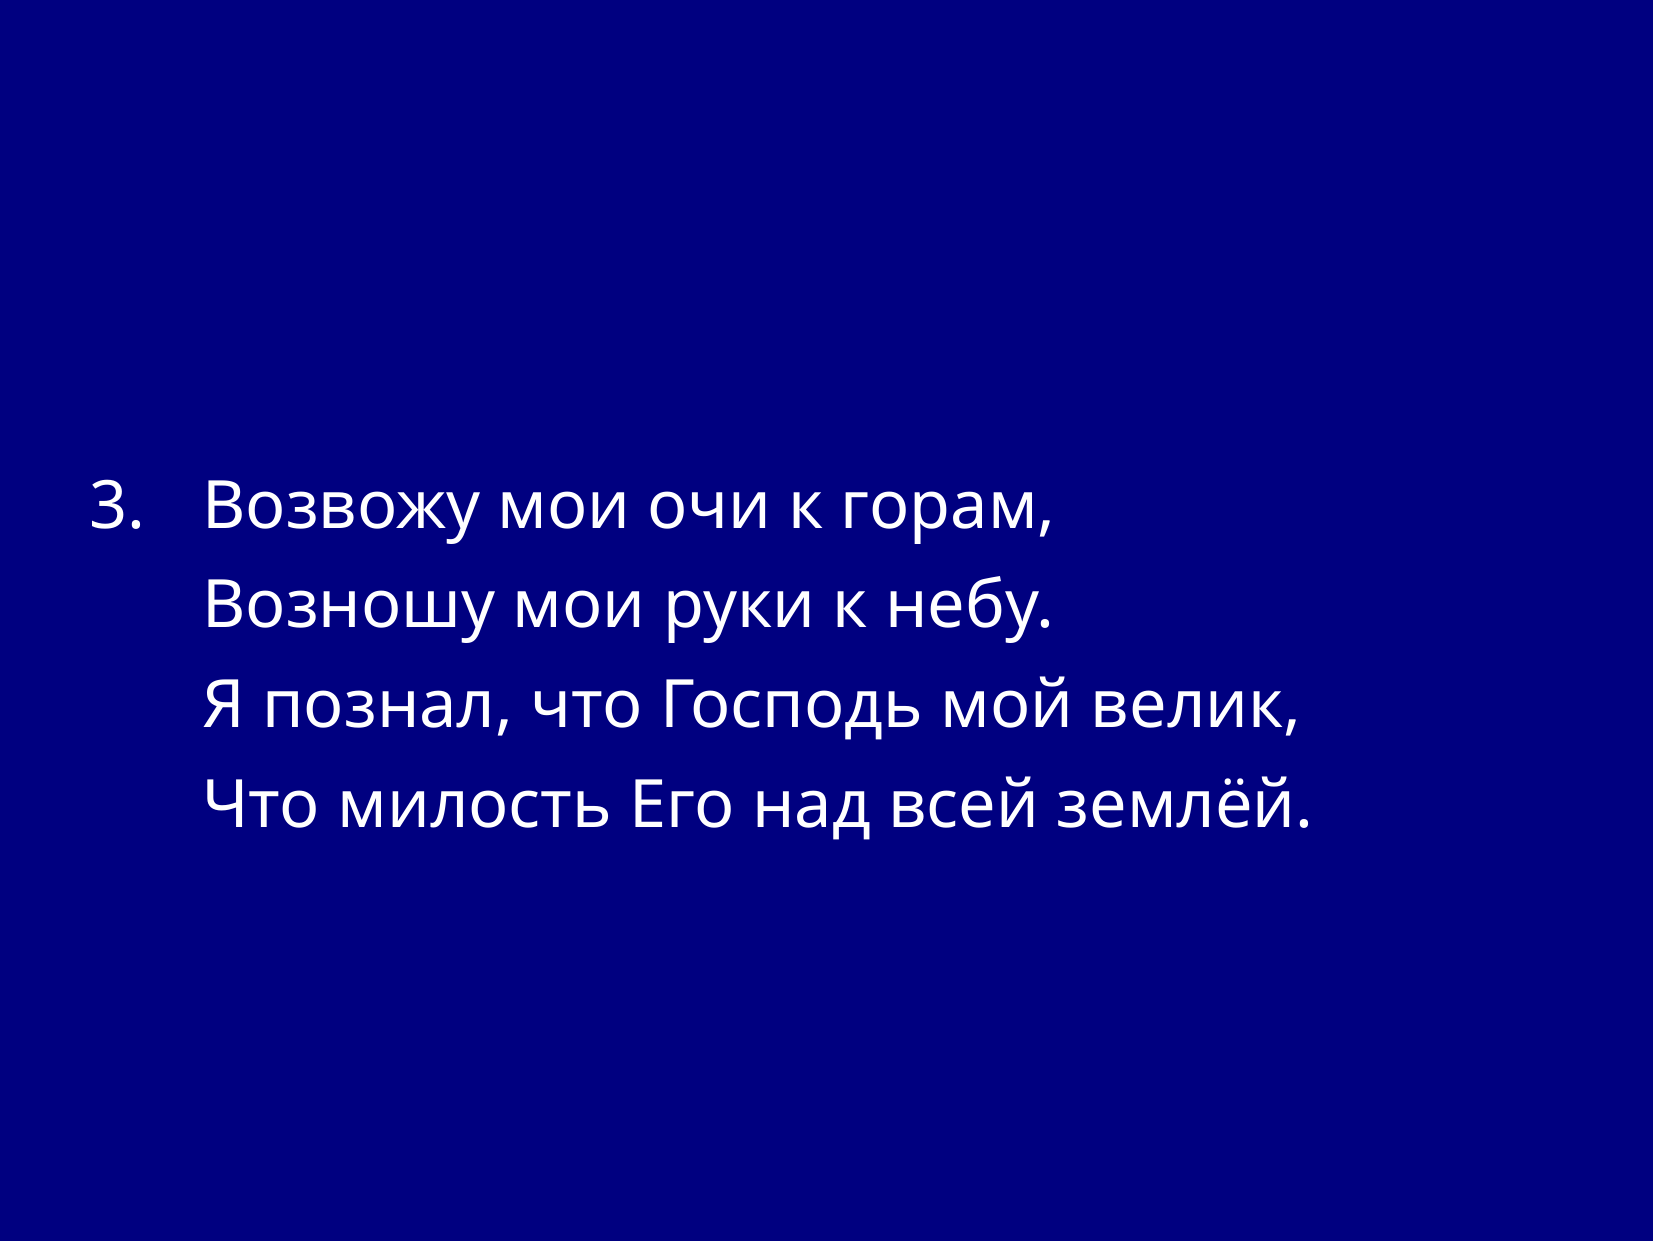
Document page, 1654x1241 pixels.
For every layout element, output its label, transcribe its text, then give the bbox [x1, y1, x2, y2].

text_box 3. Возвожу мои очи к горам, Возношу мои руки к небу. Я познал, что Господь мой велик, Что милость Его над всей землёй. [75, 150, 1576, 1163]
